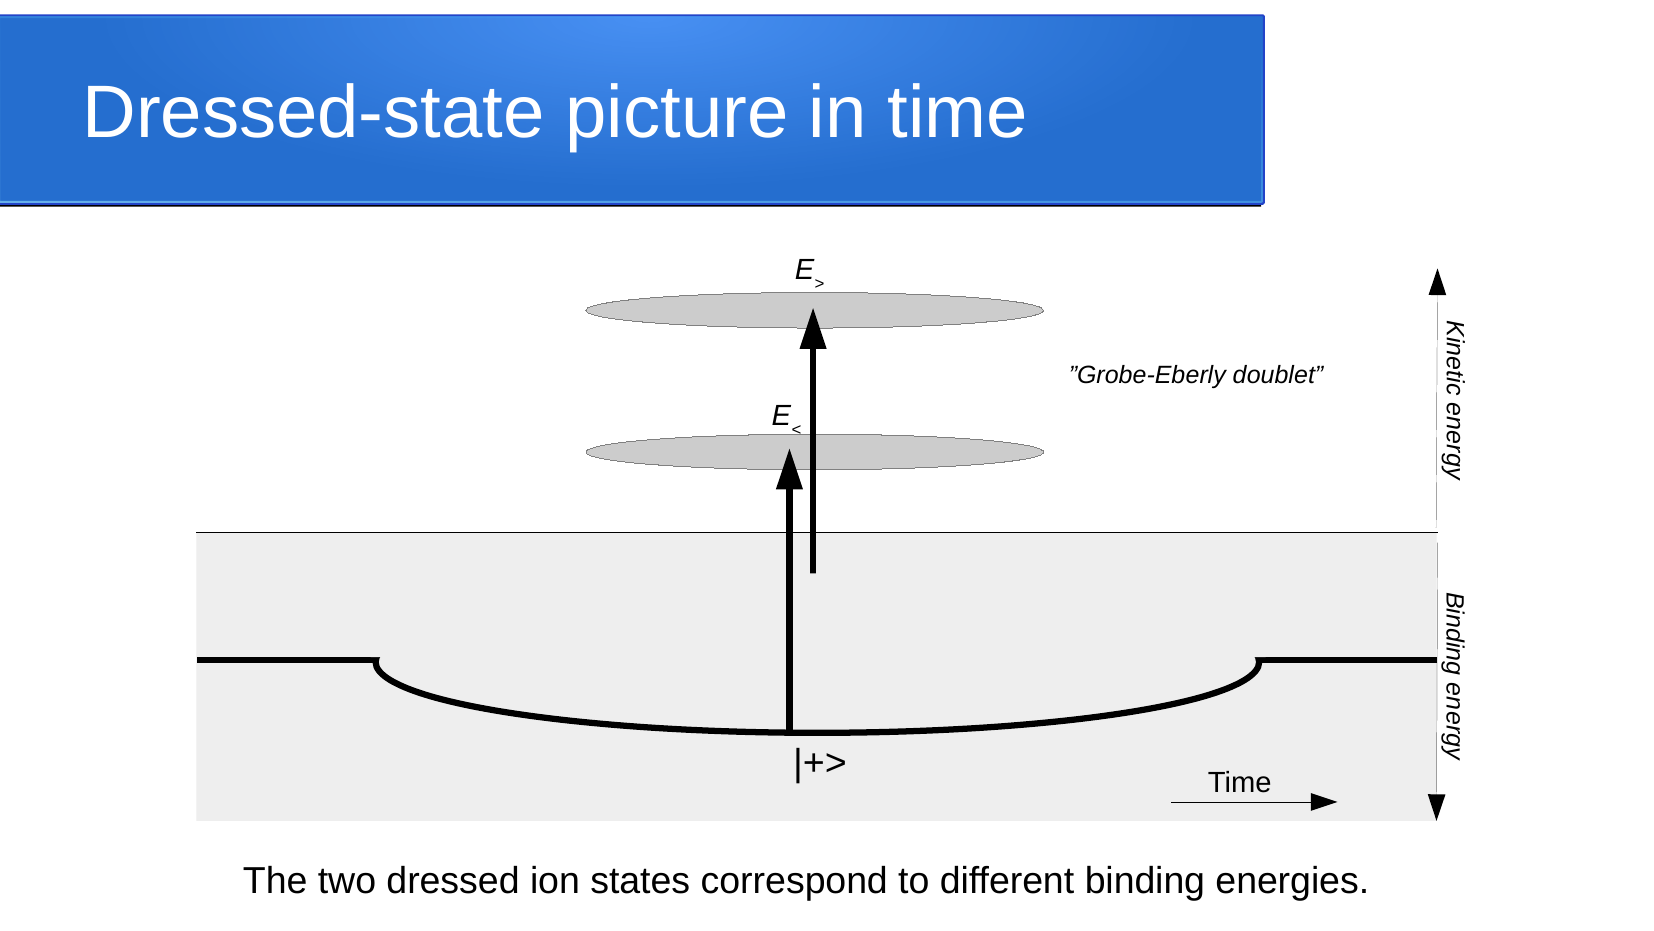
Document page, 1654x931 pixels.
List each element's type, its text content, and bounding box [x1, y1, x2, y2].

text_box [586, 434, 810, 470]
title Dressed-state picture in time [82, 35, 1235, 189]
text_box Kinetic energy [1415, 305, 1477, 508]
text_box |+> [777, 733, 918, 795]
text_box [793, 533, 1437, 729]
text_box ”Grobe-Eberly doublet” [1054, 353, 1349, 425]
text_box [816, 435, 1044, 470]
text_box [815, 292, 1044, 329]
text_box Time [1193, 803, 1310, 807]
text_box E> [780, 245, 854, 312]
text_box E< [756, 391, 885, 447]
text_box Time [1193, 759, 1397, 807]
text_box [585, 292, 811, 329]
text_box The two dressed ion states correspond to different binding energies. [190, 852, 1423, 931]
text_box Binding energy [1415, 577, 1477, 780]
text_box [196, 533, 1436, 821]
